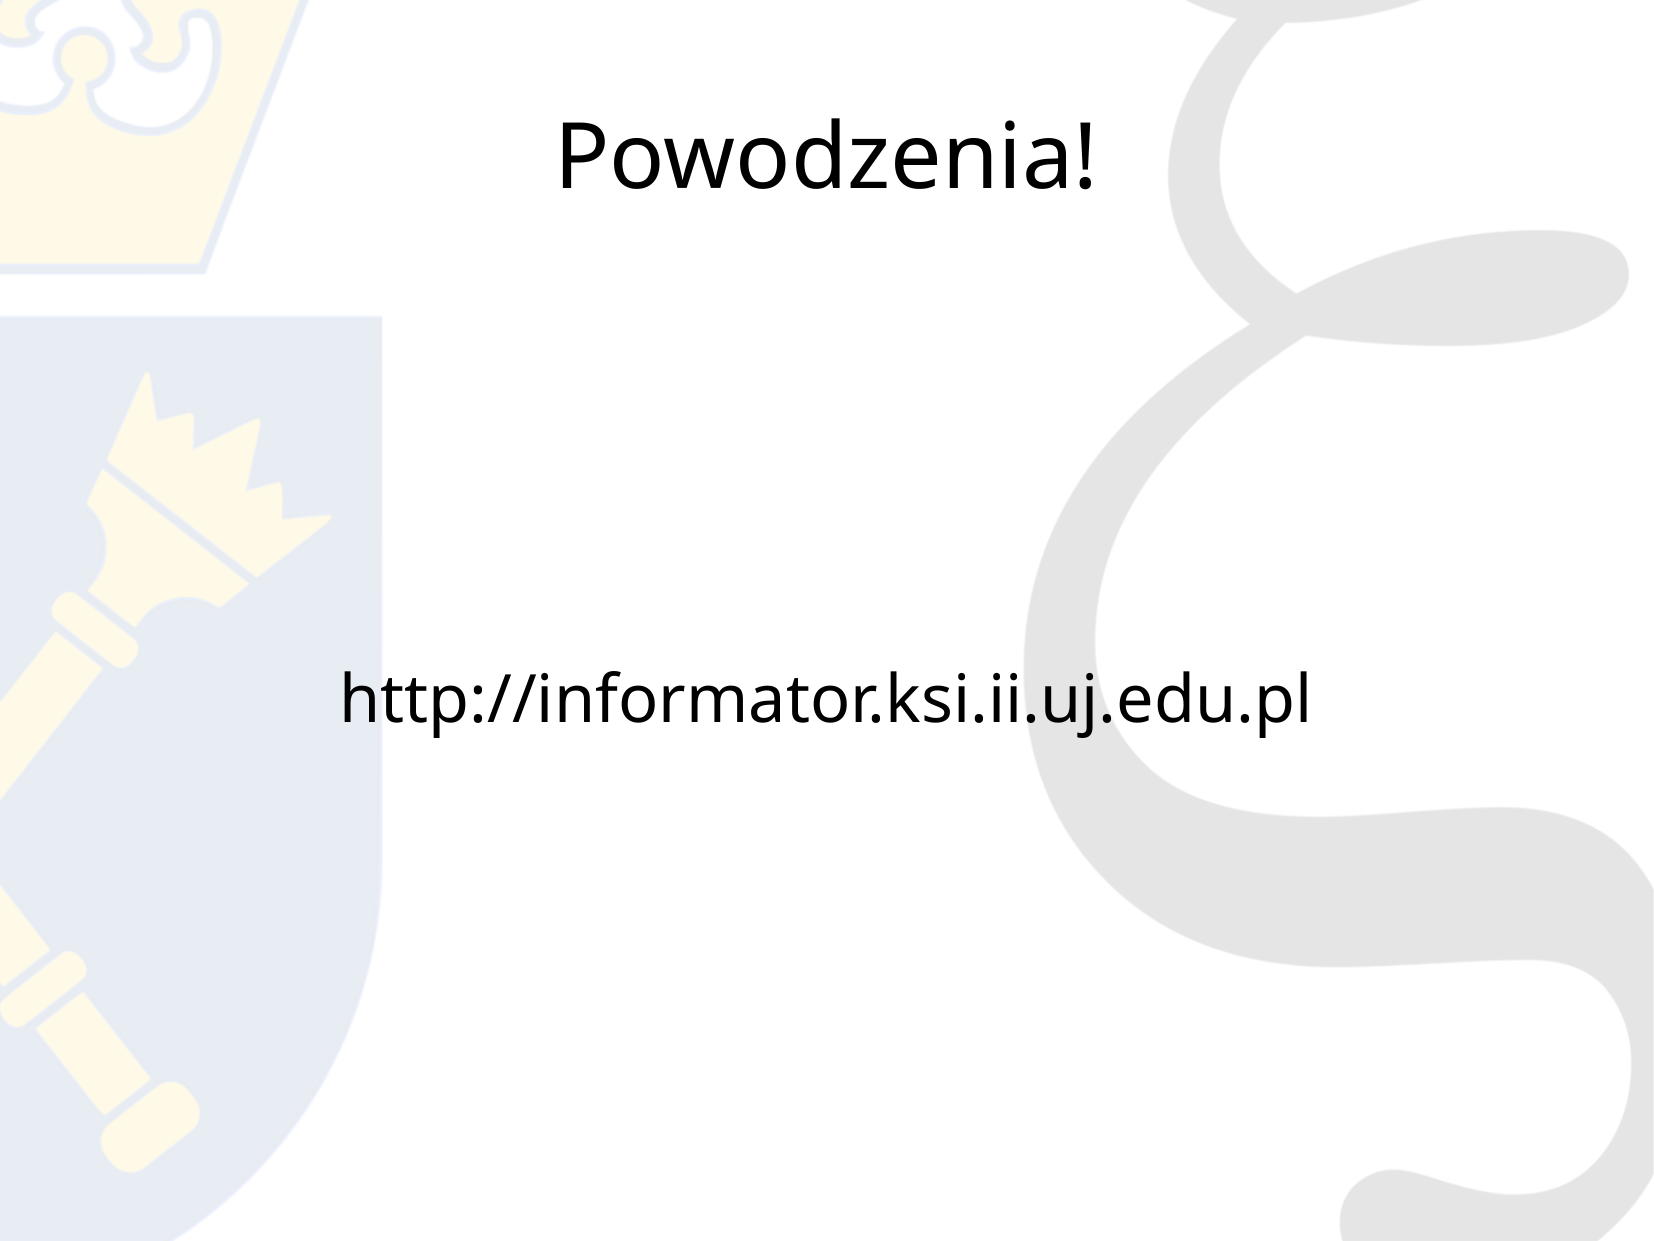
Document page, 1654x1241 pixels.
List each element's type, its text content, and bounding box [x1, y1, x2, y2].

list http://informator.ksi.ii.uj.edu.pl [82, 290, 1571, 1010]
title Powodzenia! [82, 49, 1571, 257]
picture [0, 0, 1654, 1241]
